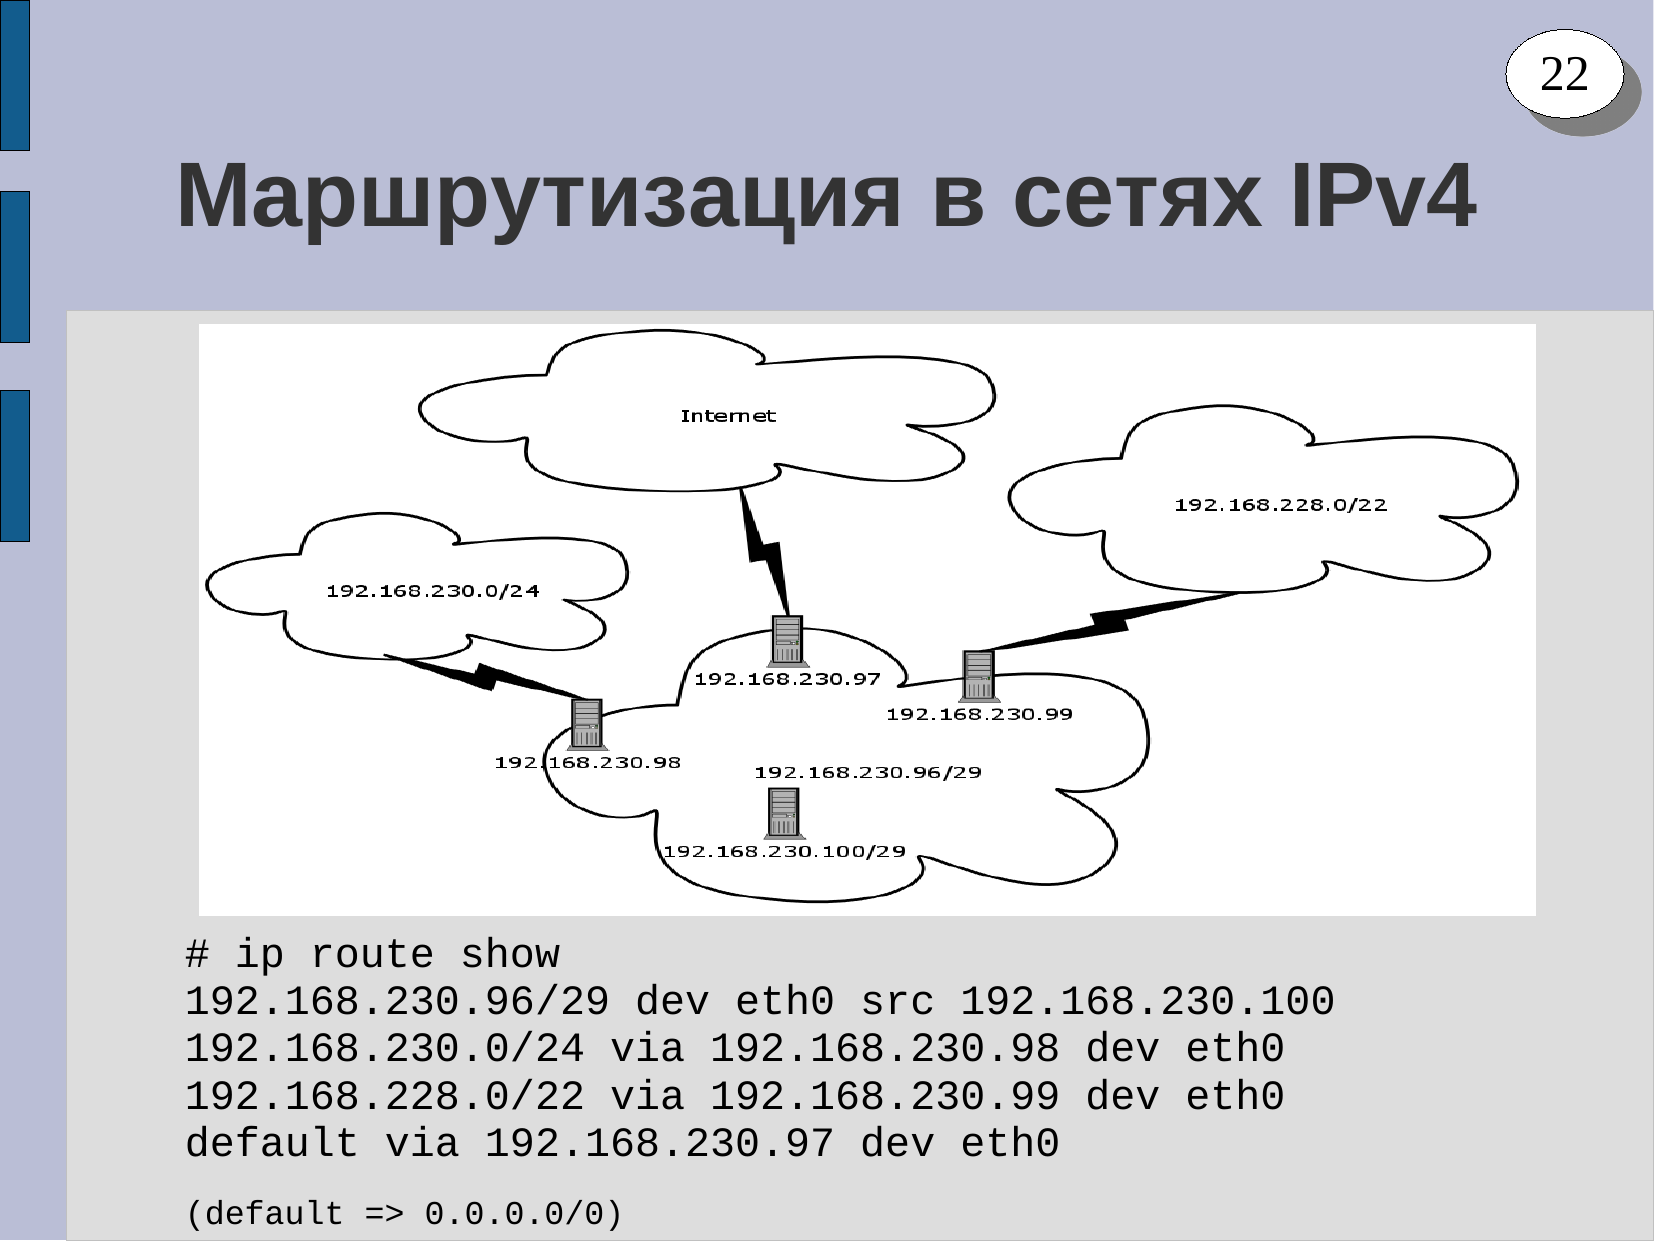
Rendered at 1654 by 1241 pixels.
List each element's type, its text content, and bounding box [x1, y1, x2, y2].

title Маршрутизация в сетях IPv4 [121, 91, 1534, 299]
text_box # ip route show 192.168.230.96/29 dev eth0 src 192.168.230.100 192.168.230.0/24 via 192.168.230.98 dev eth0 192.168.228.0/22 via 192.168.230.99 dev eth0 default via 192.168.230.97 dev eth0 (default => 0.0.0.0/0) [184, 932, 1359, 1235]
picture [199, 324, 1536, 916]
text_box 22 [1505, 29, 1625, 119]
